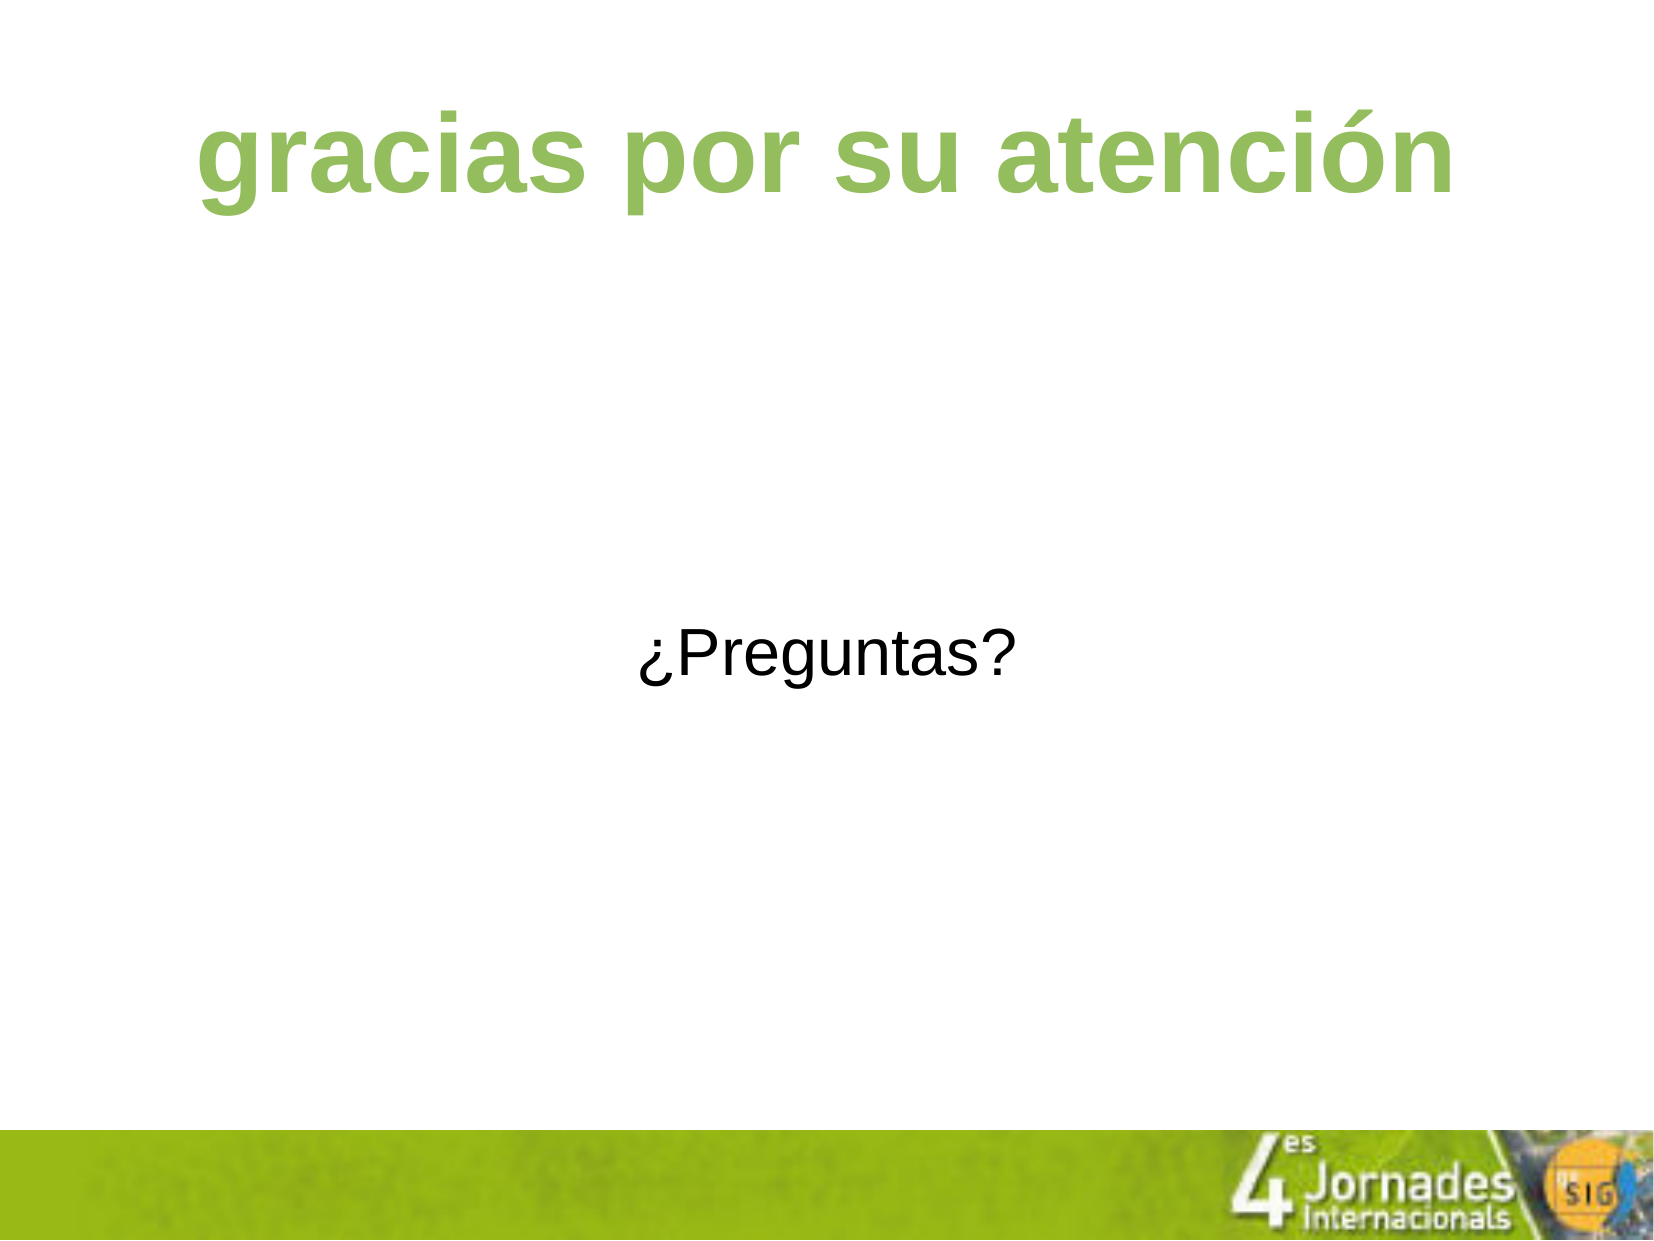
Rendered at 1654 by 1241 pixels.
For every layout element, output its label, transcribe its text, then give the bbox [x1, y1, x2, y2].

title gracias por su atención [82, 56, 1571, 250]
subtitle ¿Preguntas? [82, 250, 1571, 1055]
picture [0, 1130, 1654, 1240]
